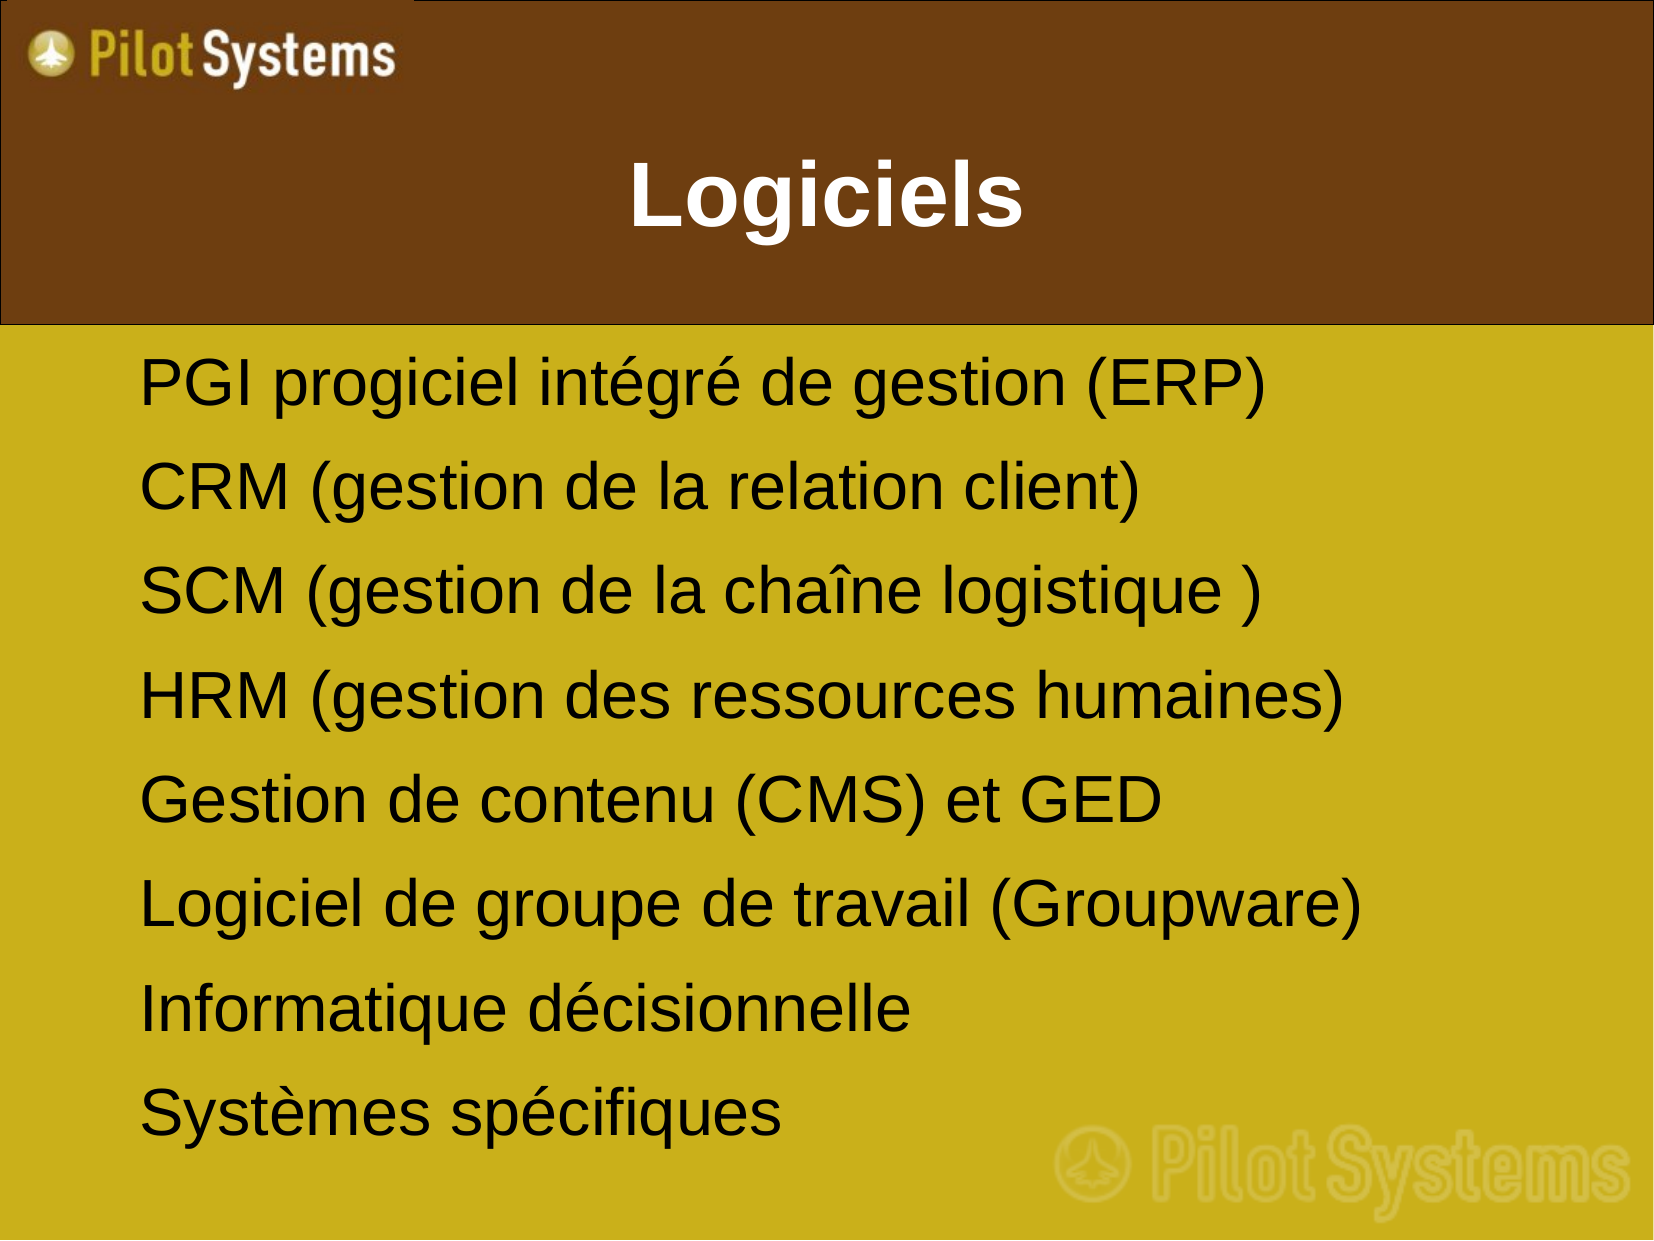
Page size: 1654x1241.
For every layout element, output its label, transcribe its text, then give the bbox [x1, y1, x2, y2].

title Logiciels [121, 98, 1534, 291]
picture [7, 0, 414, 115]
picture [1051, 1114, 1642, 1235]
list PGI progiciel intégré de gestion (ERP) CRM (gestion de la relation client) SCM (gestion de la chaîne logistique ) HRM (gestion des ressources humaines) Gestion de contenu (CMS) et GED Logiciel de groupe de travail (Groupware) Informatique décisionnelle Systèmes spécifiques [121, 344, 1534, 1196]
